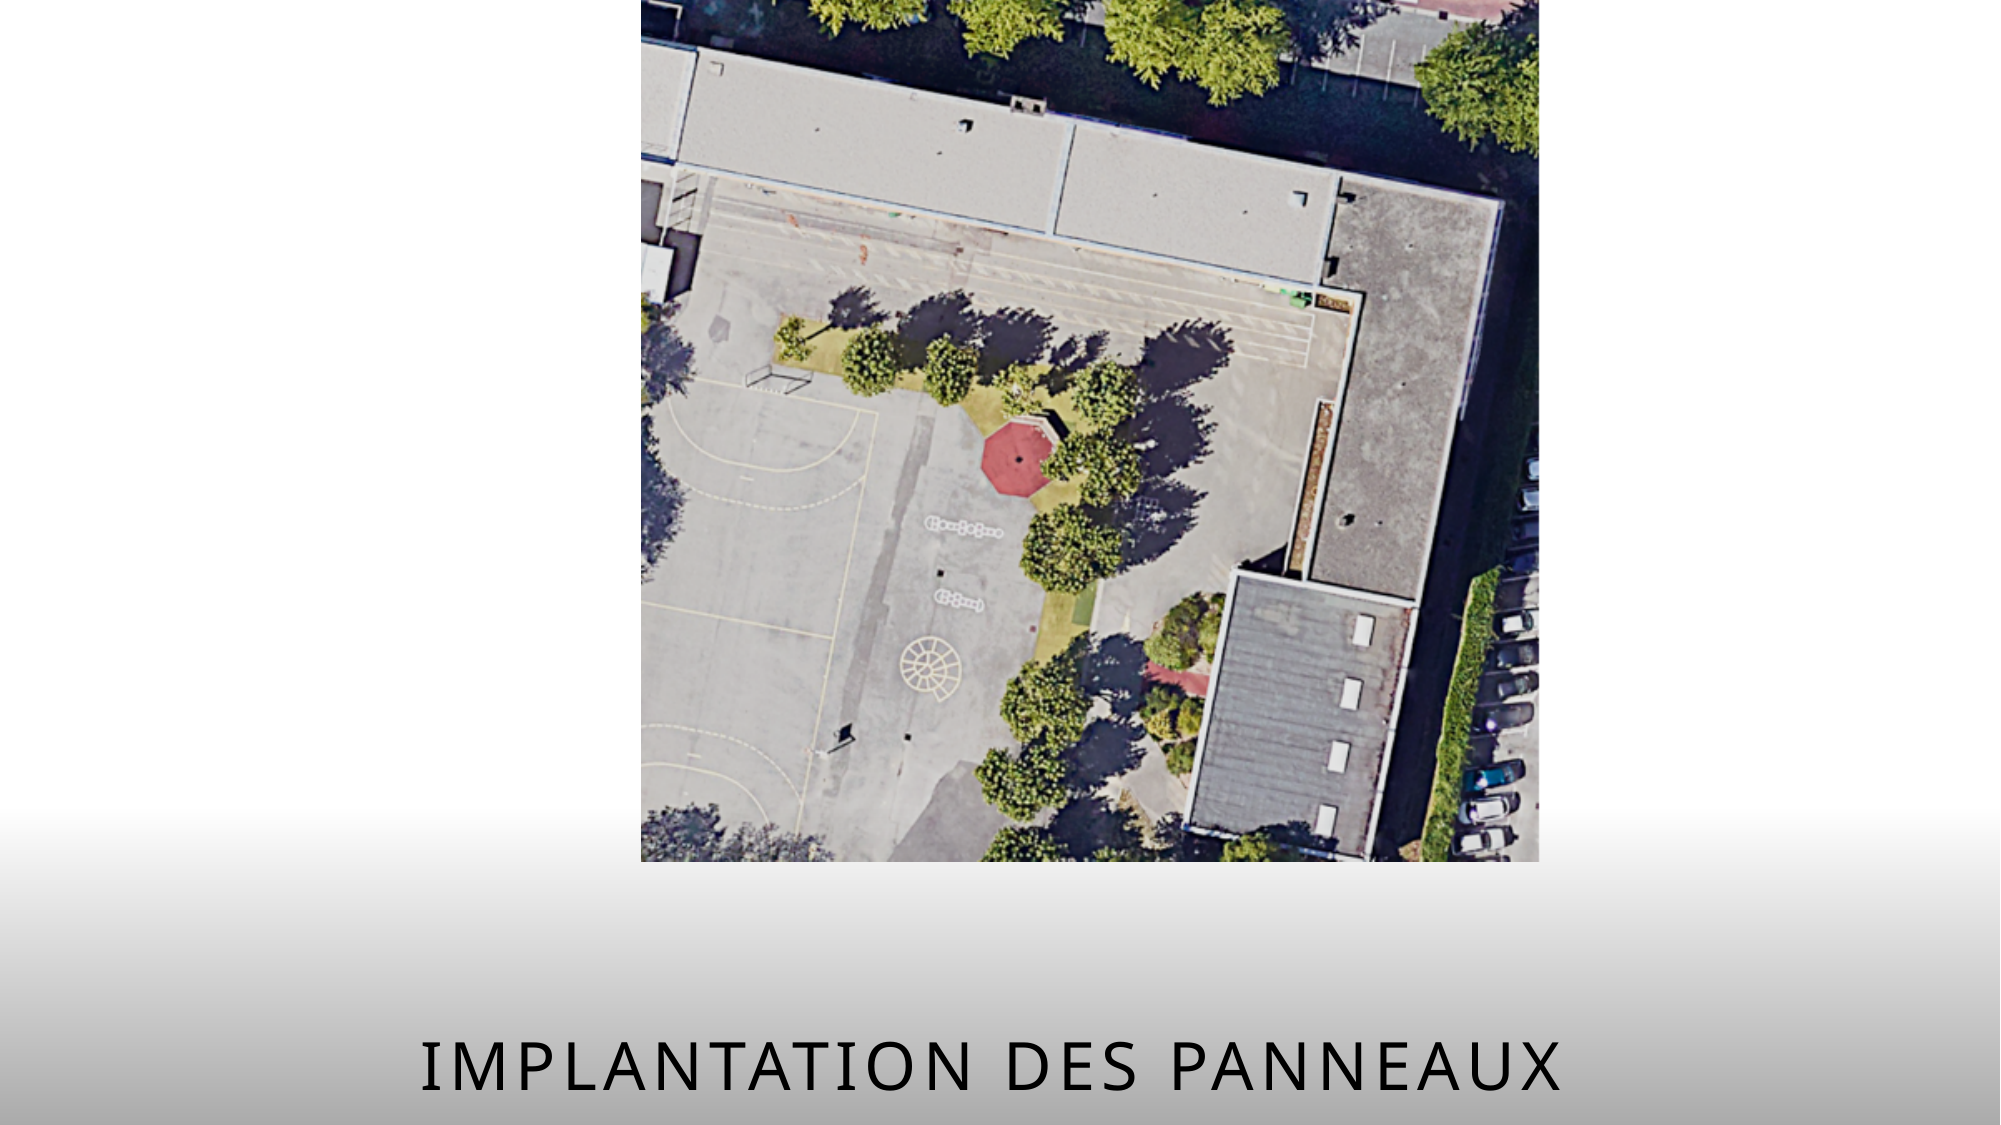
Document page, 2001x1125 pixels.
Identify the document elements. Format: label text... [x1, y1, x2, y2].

picture [640, 0, 1546, 807]
text_box [0, 807, 2000, 1125]
title Implantation des panneaux [405, 1012, 1627, 1125]
